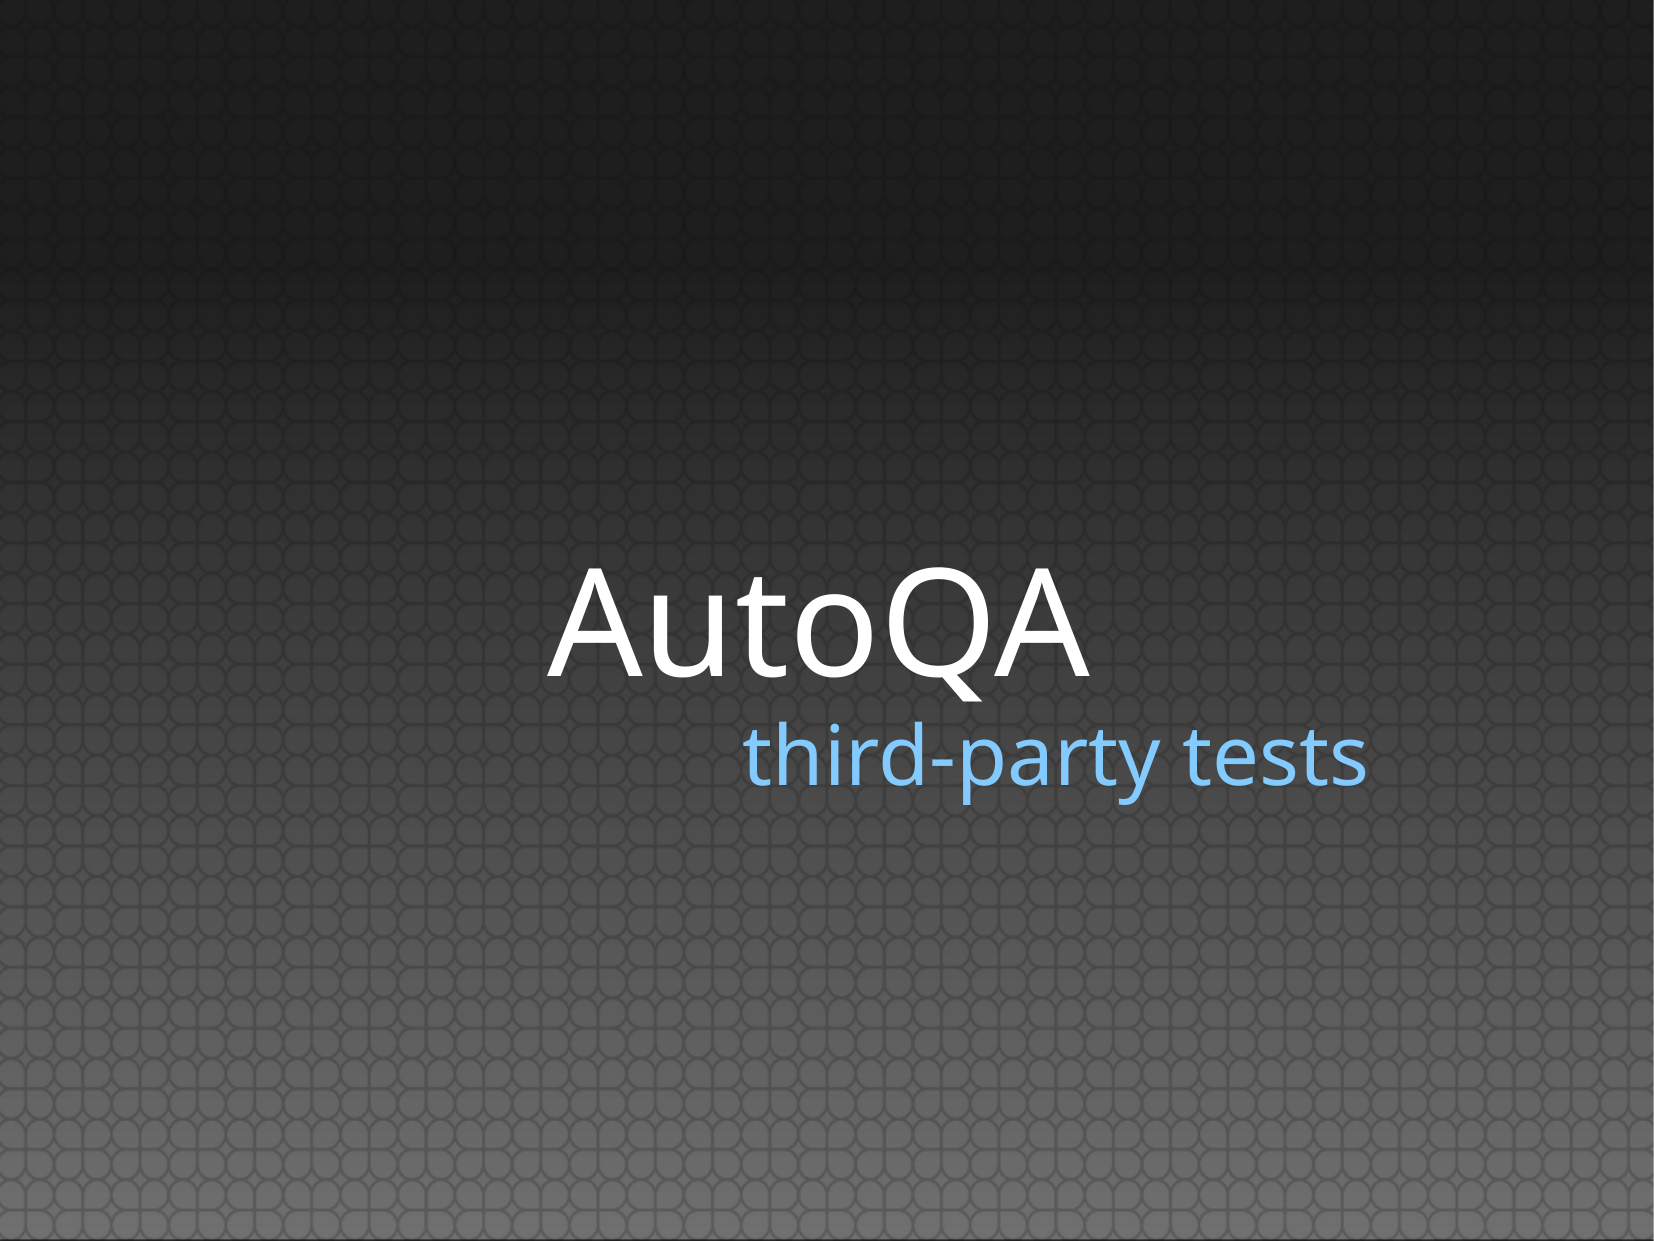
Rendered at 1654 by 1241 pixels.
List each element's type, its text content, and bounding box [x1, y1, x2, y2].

title AutoQA [75, 525, 1564, 713]
picture [0, 0, 1654, 1241]
text_box third-party tests [737, 689, 1376, 798]
